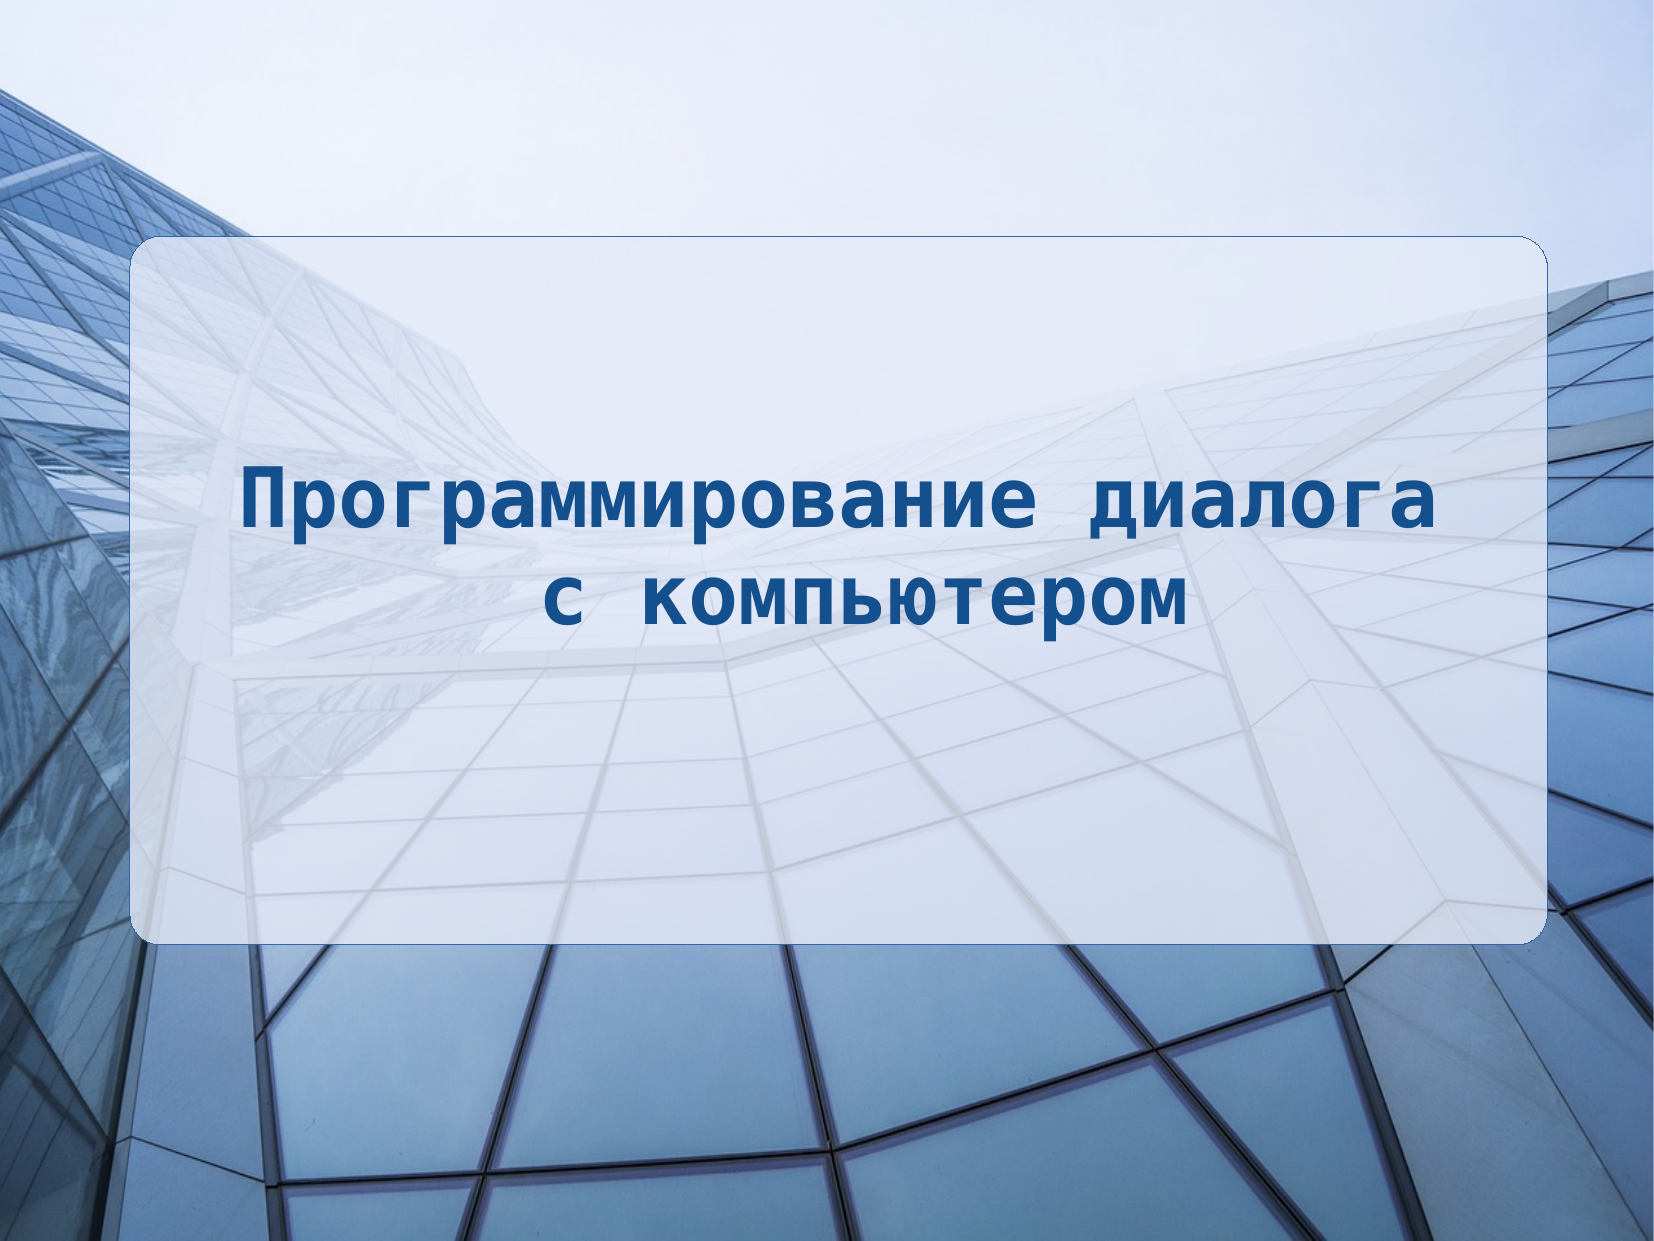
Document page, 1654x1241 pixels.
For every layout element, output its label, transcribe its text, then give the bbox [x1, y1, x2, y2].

picture [0, 0, 1654, 1241]
text_box Программирование диалога с компьютером [129, 236, 1548, 945]
